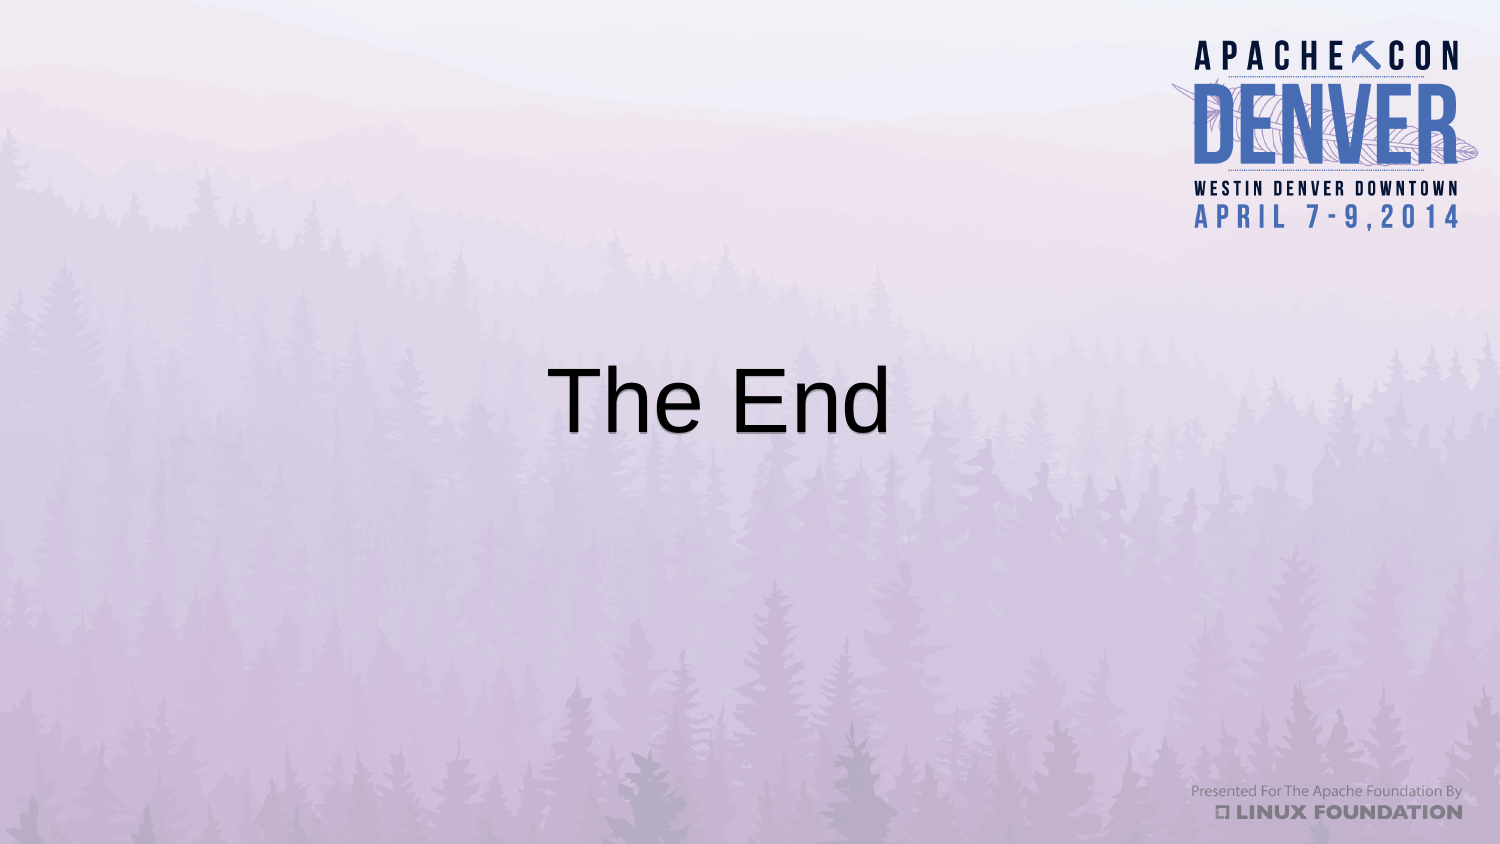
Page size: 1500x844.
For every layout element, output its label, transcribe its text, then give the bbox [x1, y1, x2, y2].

picture [0, 0, 1500, 844]
title The End [45, 330, 1396, 471]
